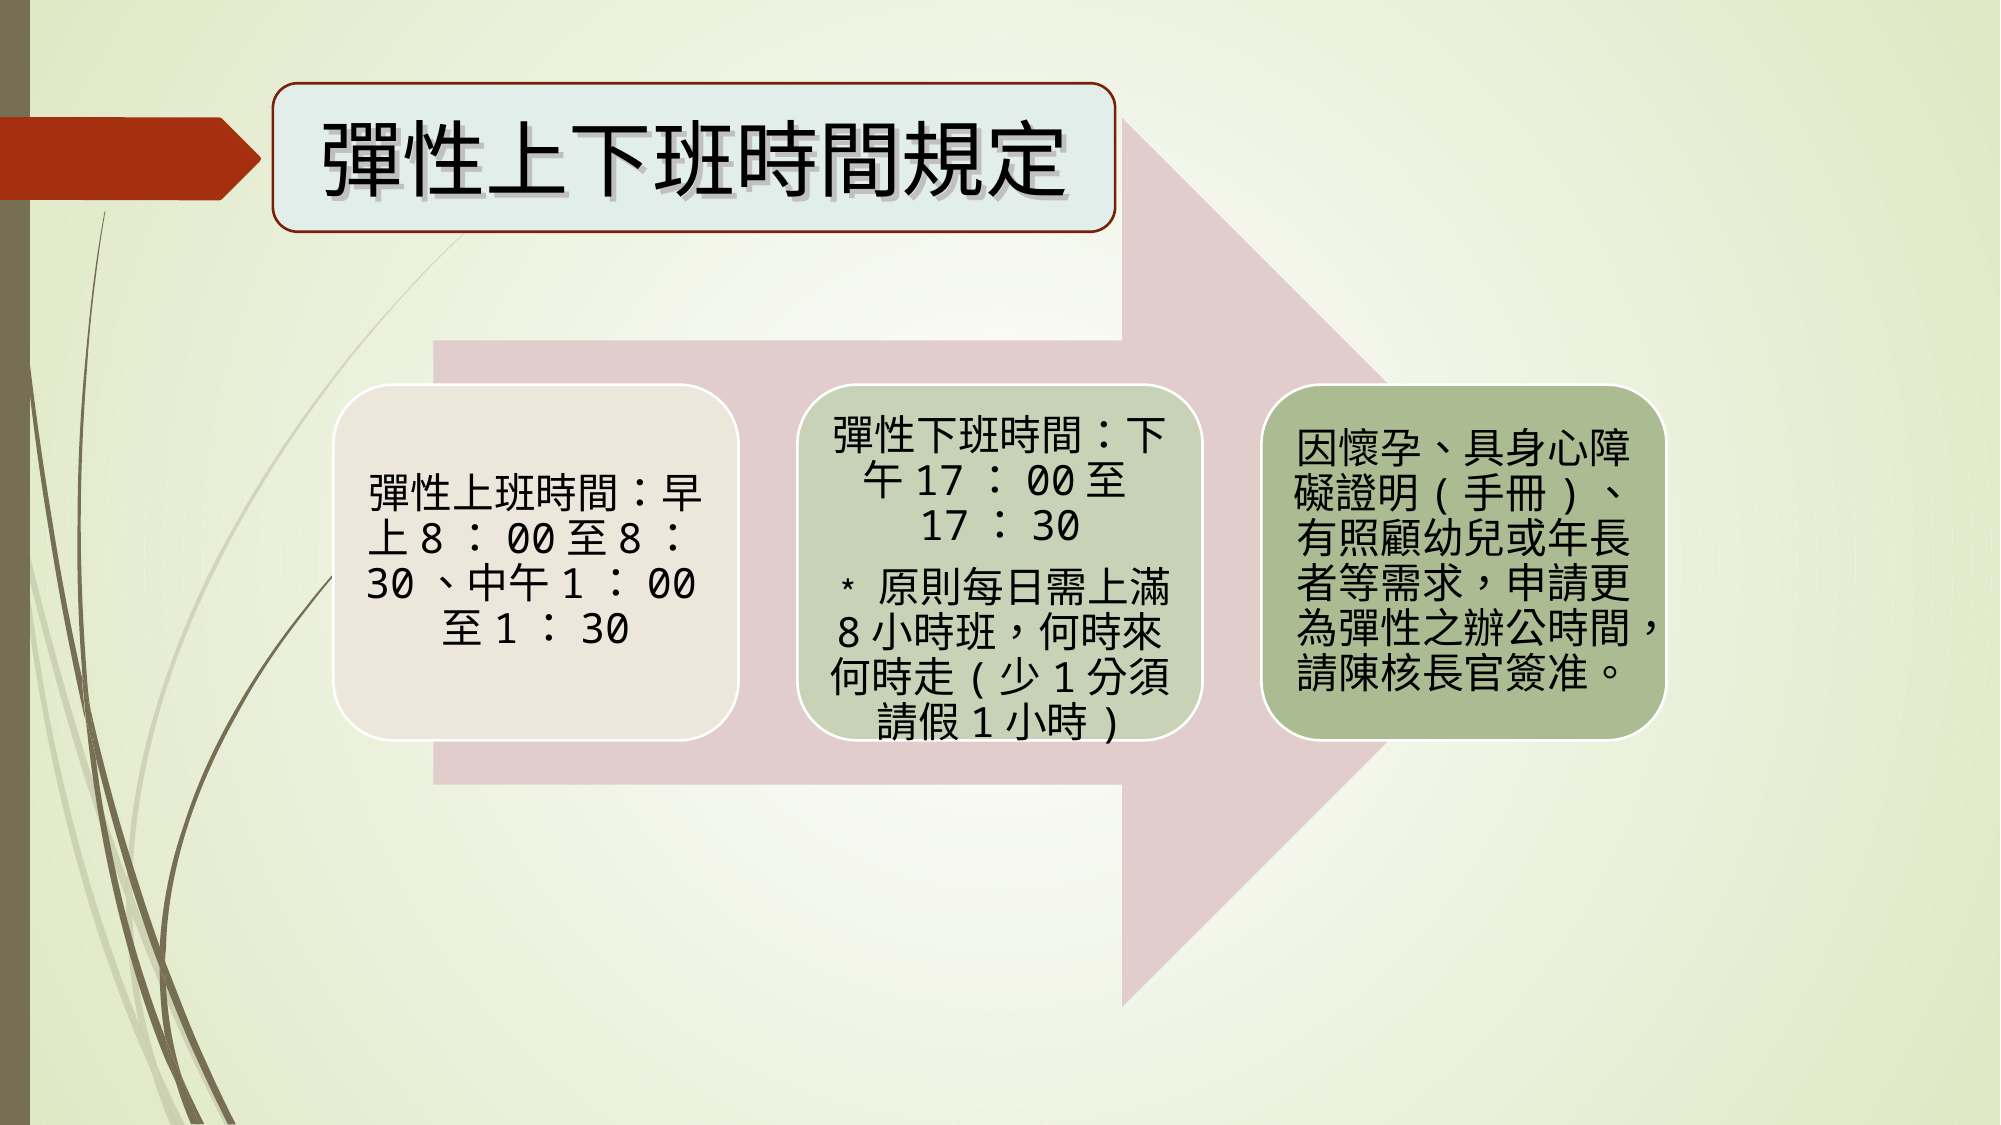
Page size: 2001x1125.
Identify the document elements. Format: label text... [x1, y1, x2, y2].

text_box 彈性下班時間：下午17：00至17：30 ﹡原則每日需上滿8小時班，何時來何時走(少1分須請假1小時) [797, 384, 1203, 741]
text_box 彈性上下班時間規定 [272, 83, 1116, 232]
text_box 因懷孕、具身心障礙證明(手冊)、有照顧幼兒或年長者等需求，申請更為彈性之辦公時間，請陳核長官簽准。 [1261, 384, 1667, 741]
text_box [433, 118, 1389, 1007]
text_box 彈性上班時間：早上8：00至8：30、中午1：00至1：30 [333, 384, 739, 741]
